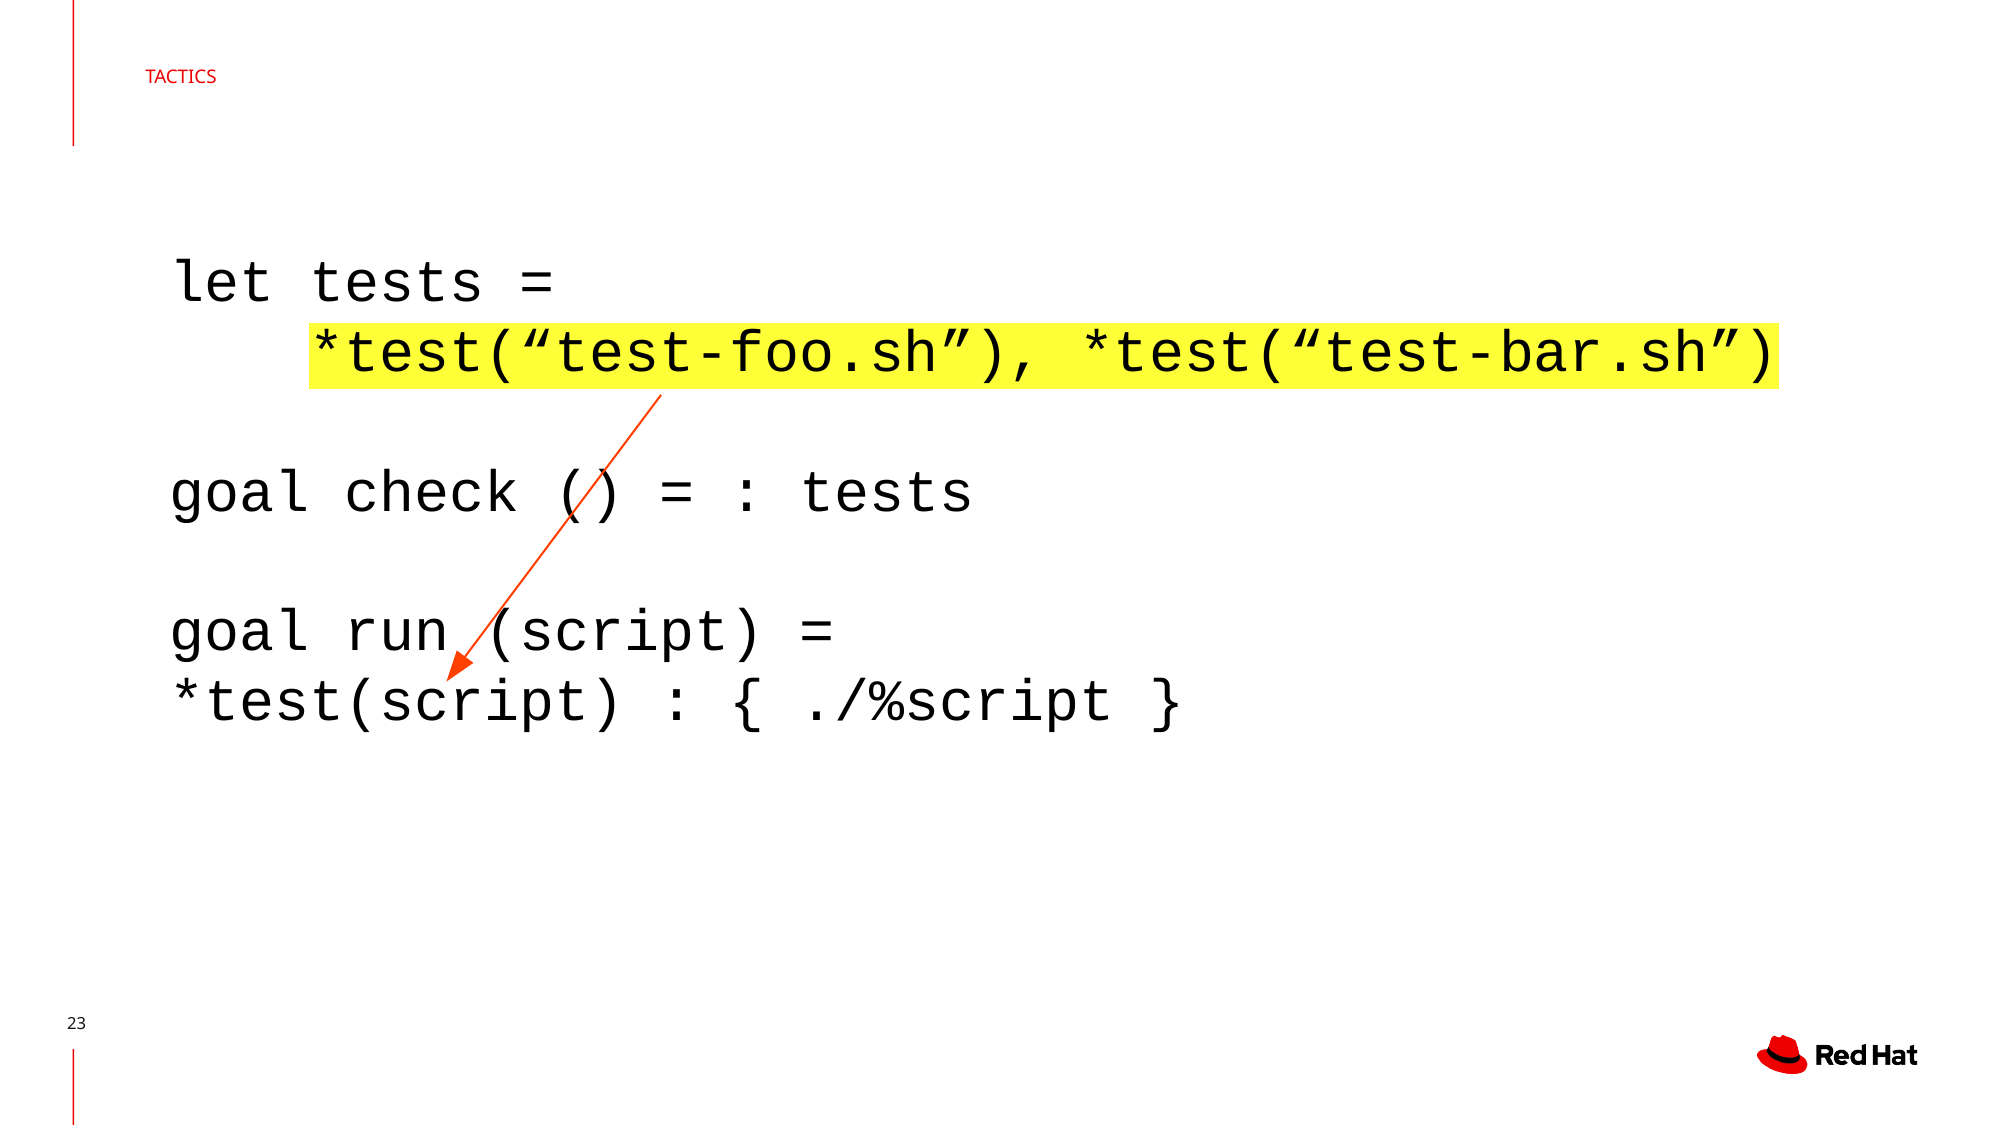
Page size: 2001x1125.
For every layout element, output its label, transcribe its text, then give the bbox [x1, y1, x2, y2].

picture [1757, 1035, 1918, 1074]
text_box TACTICS [73, 9, 918, 144]
text_box let tests = *test(“test-foo.sh”), *test(“test-bar.sh”) goal check () = : tests goal run (script) = *test(script) : { ./%script } [154, 235, 1807, 740]
